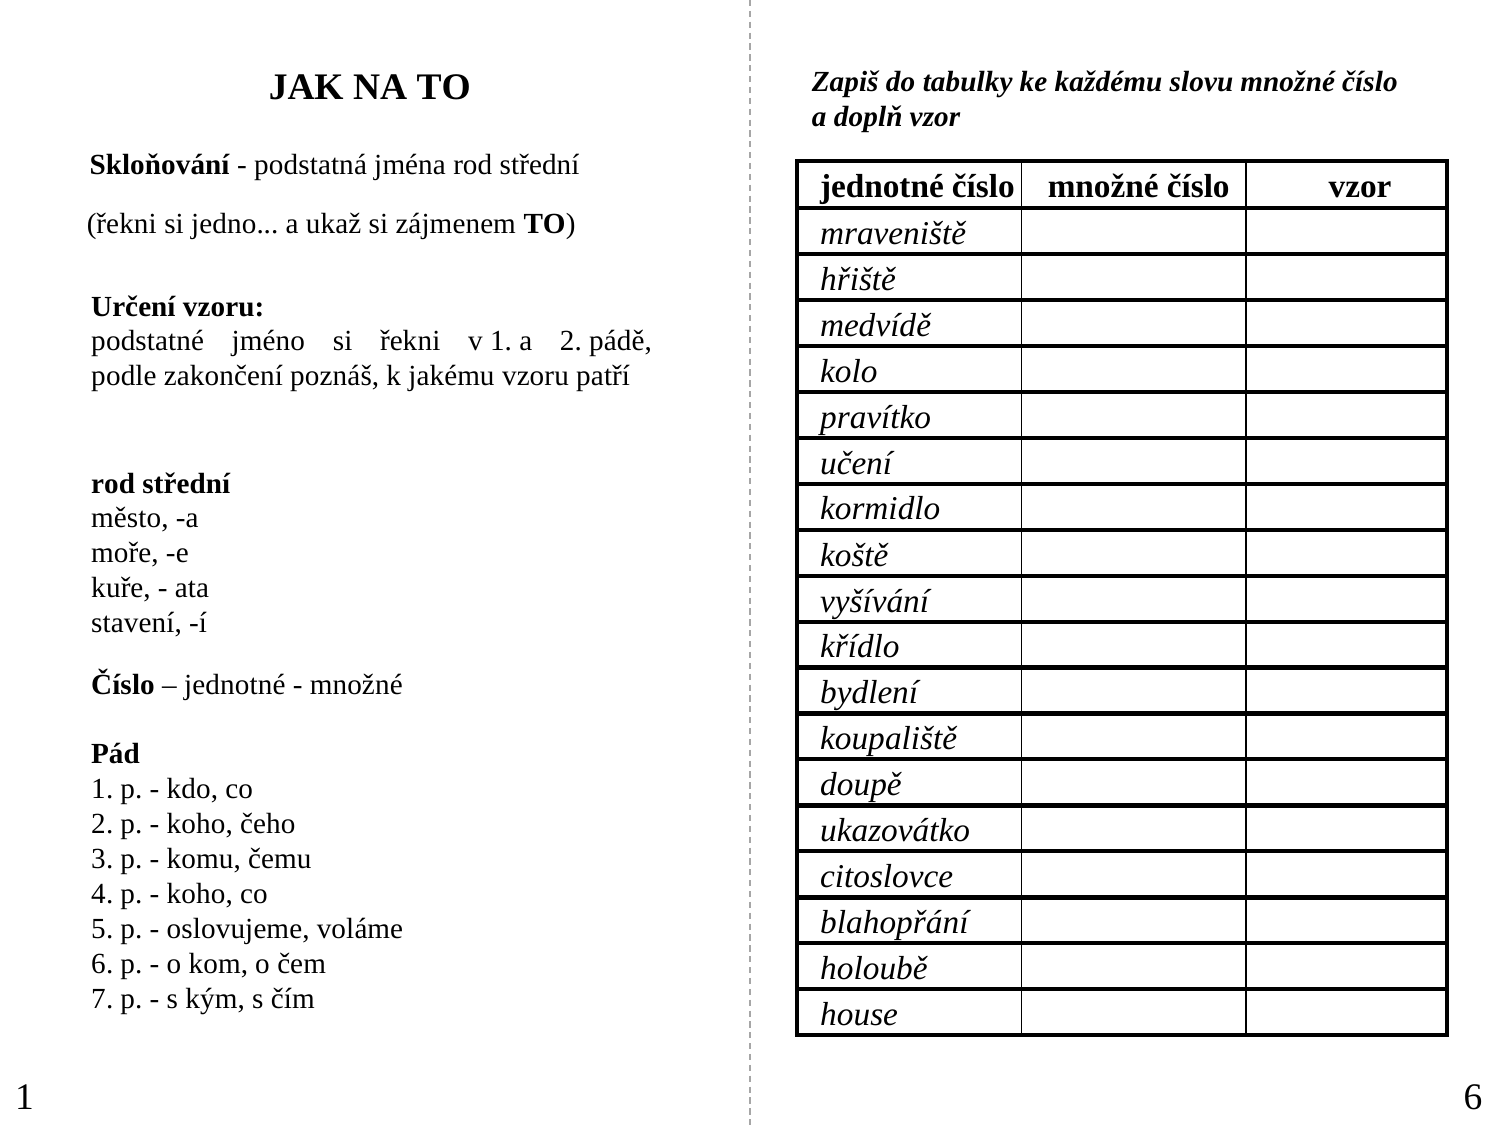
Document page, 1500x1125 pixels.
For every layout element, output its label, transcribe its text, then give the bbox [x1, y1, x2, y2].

text_box vyšívání [797, 575, 1245, 621]
text_box Určení vzoru: podstatné jméno si řekni v 1. a 2. pádě, podle zakončení poznáš, k jakému vzoru patří [76, 279, 668, 400]
text_box koště [1247, 529, 1447, 575]
text_box kolo [1247, 345, 1447, 391]
text_box učení [1247, 437, 1447, 483]
text_box koupaliště [797, 713, 1245, 759]
text_box ukazovátko [1247, 805, 1447, 851]
text_box učení [797, 437, 1245, 483]
text_box hřiště [1247, 253, 1447, 299]
text_box medvídě [797, 299, 1245, 345]
text_box Skloňování - podstatná jména rod střední [74, 137, 603, 188]
text_box jednotné číslo množné číslo vzor [797, 160, 1246, 208]
text_box bydlení [797, 667, 1245, 713]
text_box Číslo – jednotné - množné Pád 1. p. - kdo, co 2. p. - koho, čeho 3. p. - komu, čemu 4. p. - koho, co 5. p. - oslovujeme, voláme 6. p. - o kom, o čem 7. p. - s kým, s čím [76, 657, 668, 1023]
text_box kolo [797, 345, 1245, 391]
text_box ukazovátko [797, 805, 1245, 851]
text_box 1 [0, 1064, 49, 1125]
text_box rod střední město, -a moře, -e kuře, - ata stavení, -í [76, 456, 313, 647]
text_box bydlení [1247, 667, 1447, 713]
text_box pravítko [797, 391, 1245, 437]
text_box house [797, 989, 1447, 1036]
text_box křídlo [1247, 621, 1447, 667]
text_box 6 [1448, 1064, 1498, 1125]
text_box jednotné číslo množné číslo vzor [1247, 160, 1447, 208]
text_box blahopřání [1247, 897, 1447, 943]
text_box vyšívání [1247, 575, 1447, 621]
text_box medvídě [1247, 299, 1447, 345]
text_box mraveniště [1247, 208, 1447, 253]
text_box pravítko [1247, 391, 1447, 437]
text_box doupě [1247, 759, 1447, 805]
text_box Zapiš do tabulky ke každému slovu množné číslo a doplň vzor [797, 54, 1447, 141]
text_box holoubě [1247, 943, 1447, 989]
text_box koště [797, 529, 1245, 575]
text_box mraveniště [797, 208, 1245, 253]
text_box křídlo [797, 621, 1245, 667]
text_box doupě [797, 759, 1245, 805]
text_box hřiště [797, 253, 1245, 299]
text_box holoubě [797, 943, 1245, 989]
text_box koupaliště [1247, 713, 1447, 759]
text_box JAK NA TO [253, 54, 486, 116]
text_box kormidlo [797, 483, 1245, 529]
text_box kormidlo [1247, 483, 1447, 529]
text_box citoslovce [1247, 851, 1447, 897]
text_box citoslovce [797, 851, 1245, 897]
text_box (řekni si jedno... a ukaž si zájmenem TO) [64, 196, 656, 247]
text_box blahopřání [797, 897, 1245, 943]
